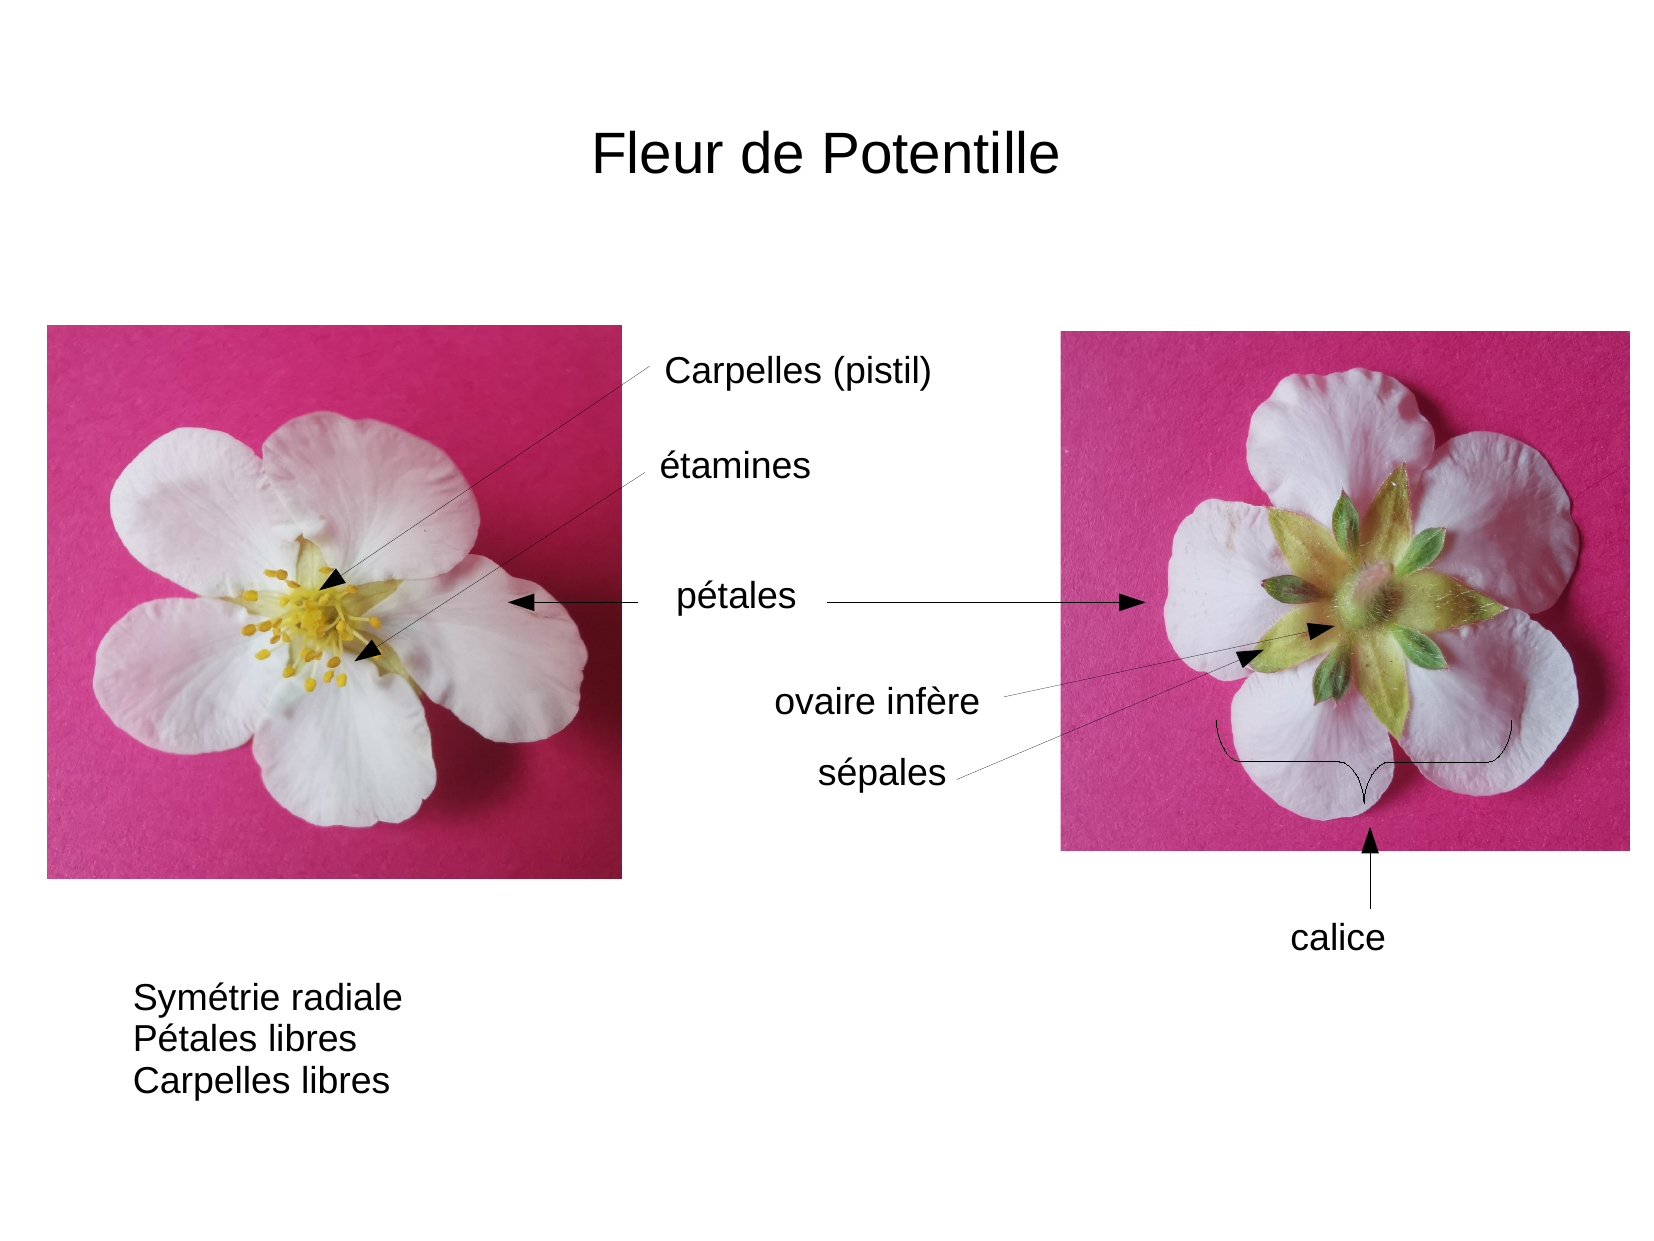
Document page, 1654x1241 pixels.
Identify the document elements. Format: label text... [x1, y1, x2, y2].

picture [47, 325, 622, 879]
text_box Symétrie radiale Pétales libres Carpelles libres [118, 968, 419, 1110]
text_box ovaire infère [759, 673, 996, 731]
text_box étamines [644, 437, 827, 494]
text_box Carpelles (pistil) [649, 342, 949, 400]
text_box calice [1275, 909, 1401, 990]
title Fleur de Potentille [82, 49, 1571, 257]
picture [1060, 331, 1630, 851]
text_box sépales [803, 744, 1087, 801]
text_box pétales [661, 566, 1028, 624]
